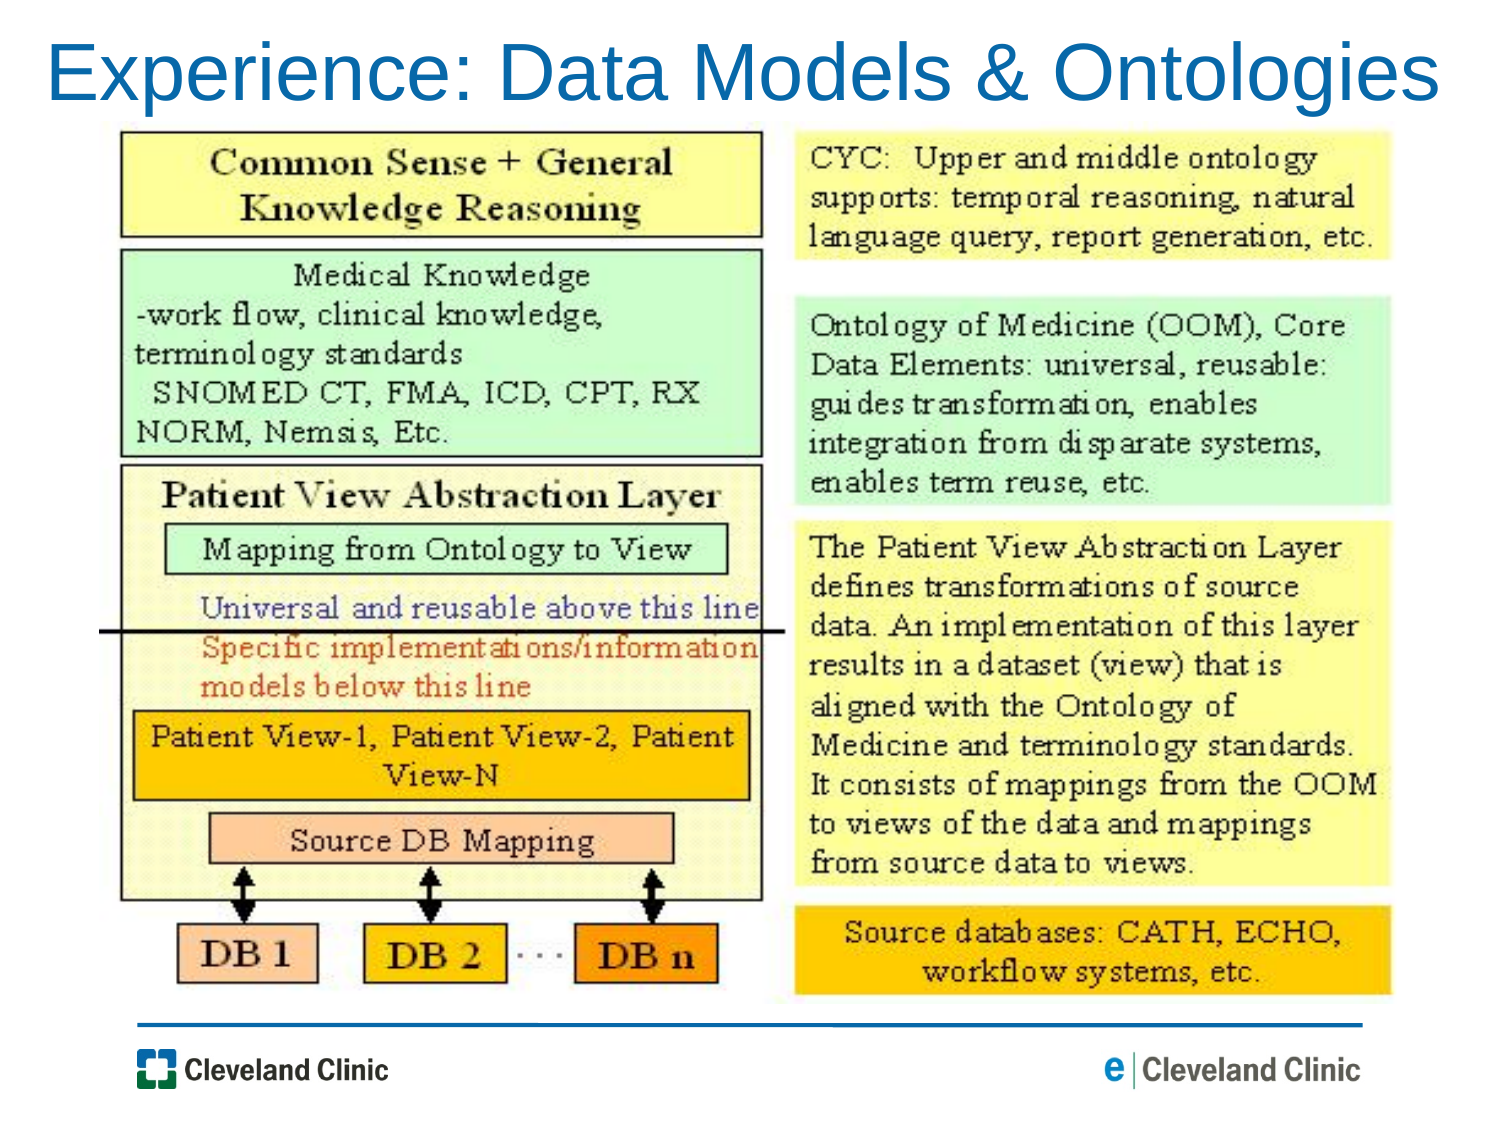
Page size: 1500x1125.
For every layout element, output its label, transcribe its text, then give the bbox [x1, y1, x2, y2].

picture [1101, 1049, 1365, 1092]
picture [137, 1049, 388, 1090]
picture [99, 121, 1426, 1004]
title Experience: Data Models & Ontologies [0, 0, 1500, 125]
